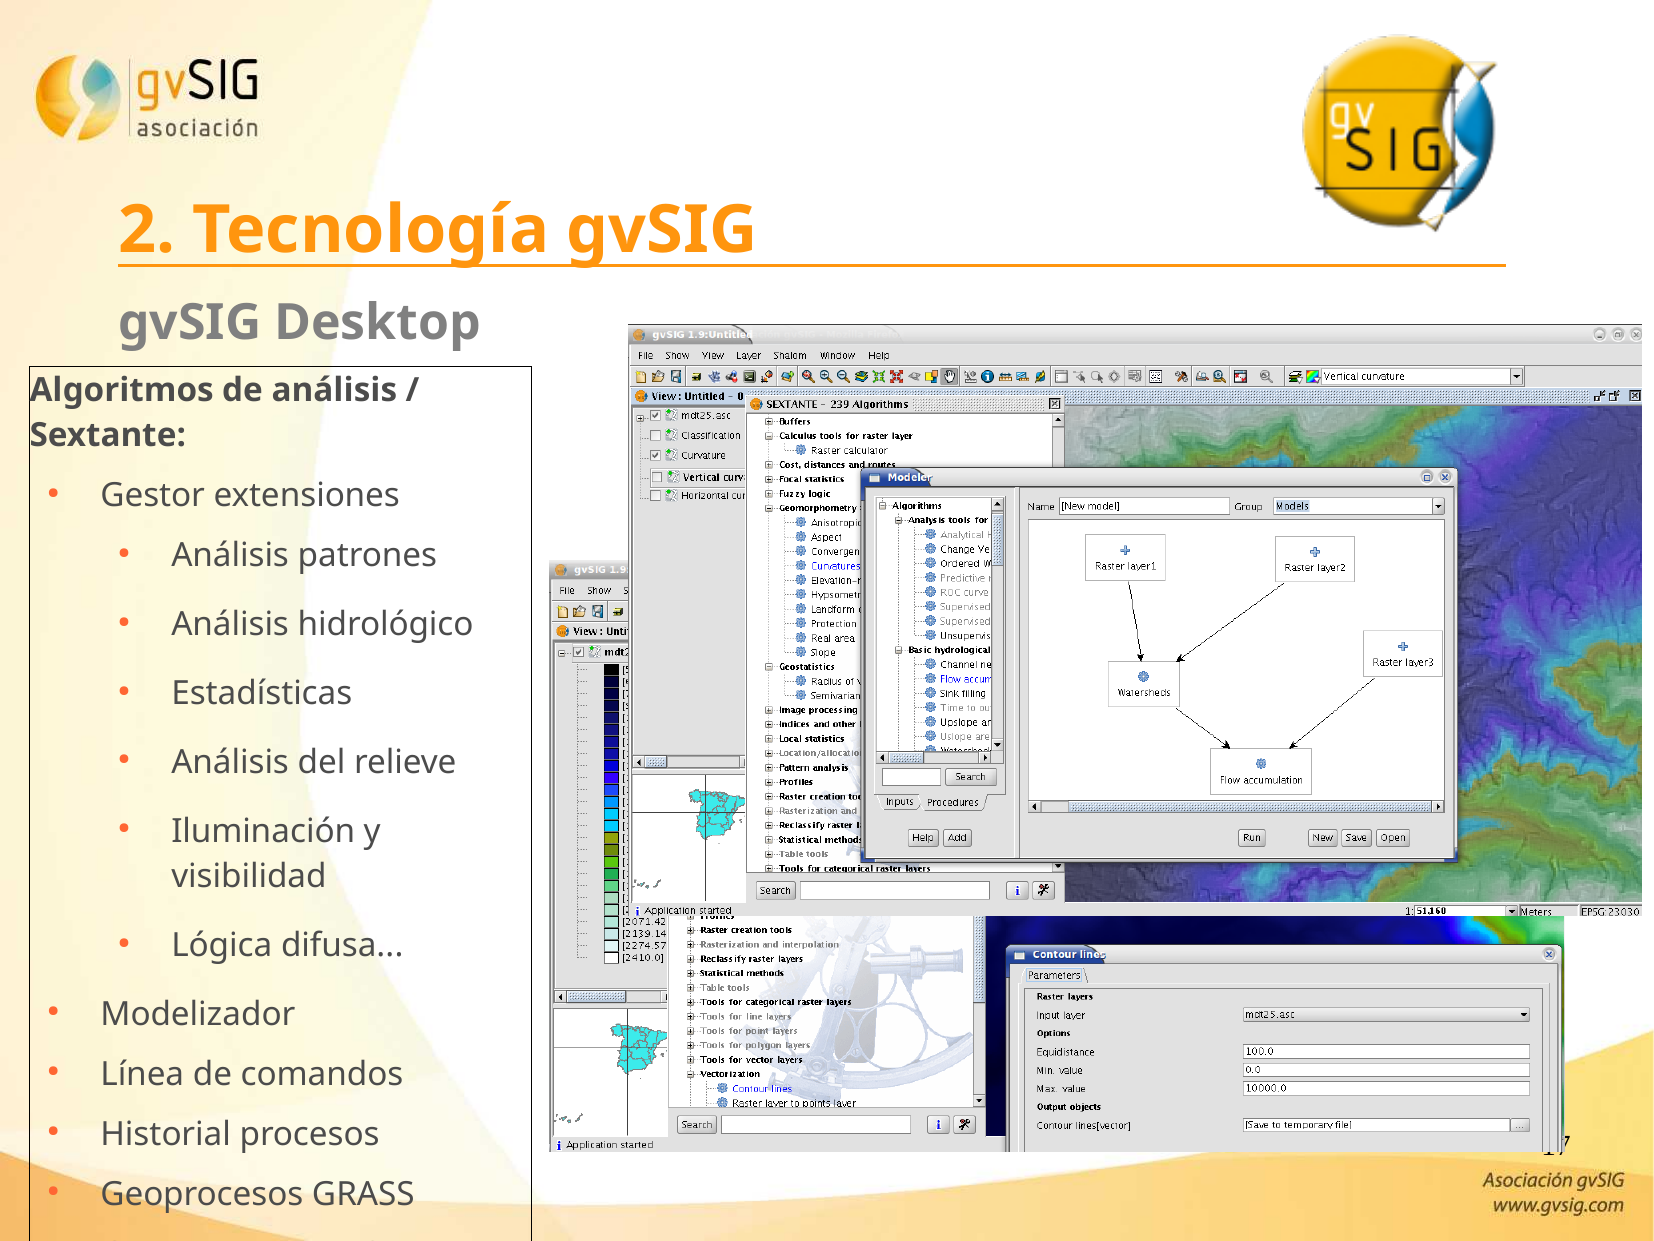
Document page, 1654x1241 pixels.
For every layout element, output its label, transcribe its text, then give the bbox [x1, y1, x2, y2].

list Algoritmos de análisis / Sextante: Gestor extensiones Análisis patrones Análisis hidrológico Estadísticas Análisis del relieve Iluminación y visibilidad Lógica difusa... Modelizador Línea de comandos Historial procesos Geoprocesos GRASS Geoprocesos WPS [29, 366, 532, 1174]
title gvSIG Desktop [118, 276, 857, 365]
title 2. Tecnología gvSIG [118, 177, 1607, 276]
picture [0, 0, 1654, 1241]
picture [30, 1174, 531, 1241]
